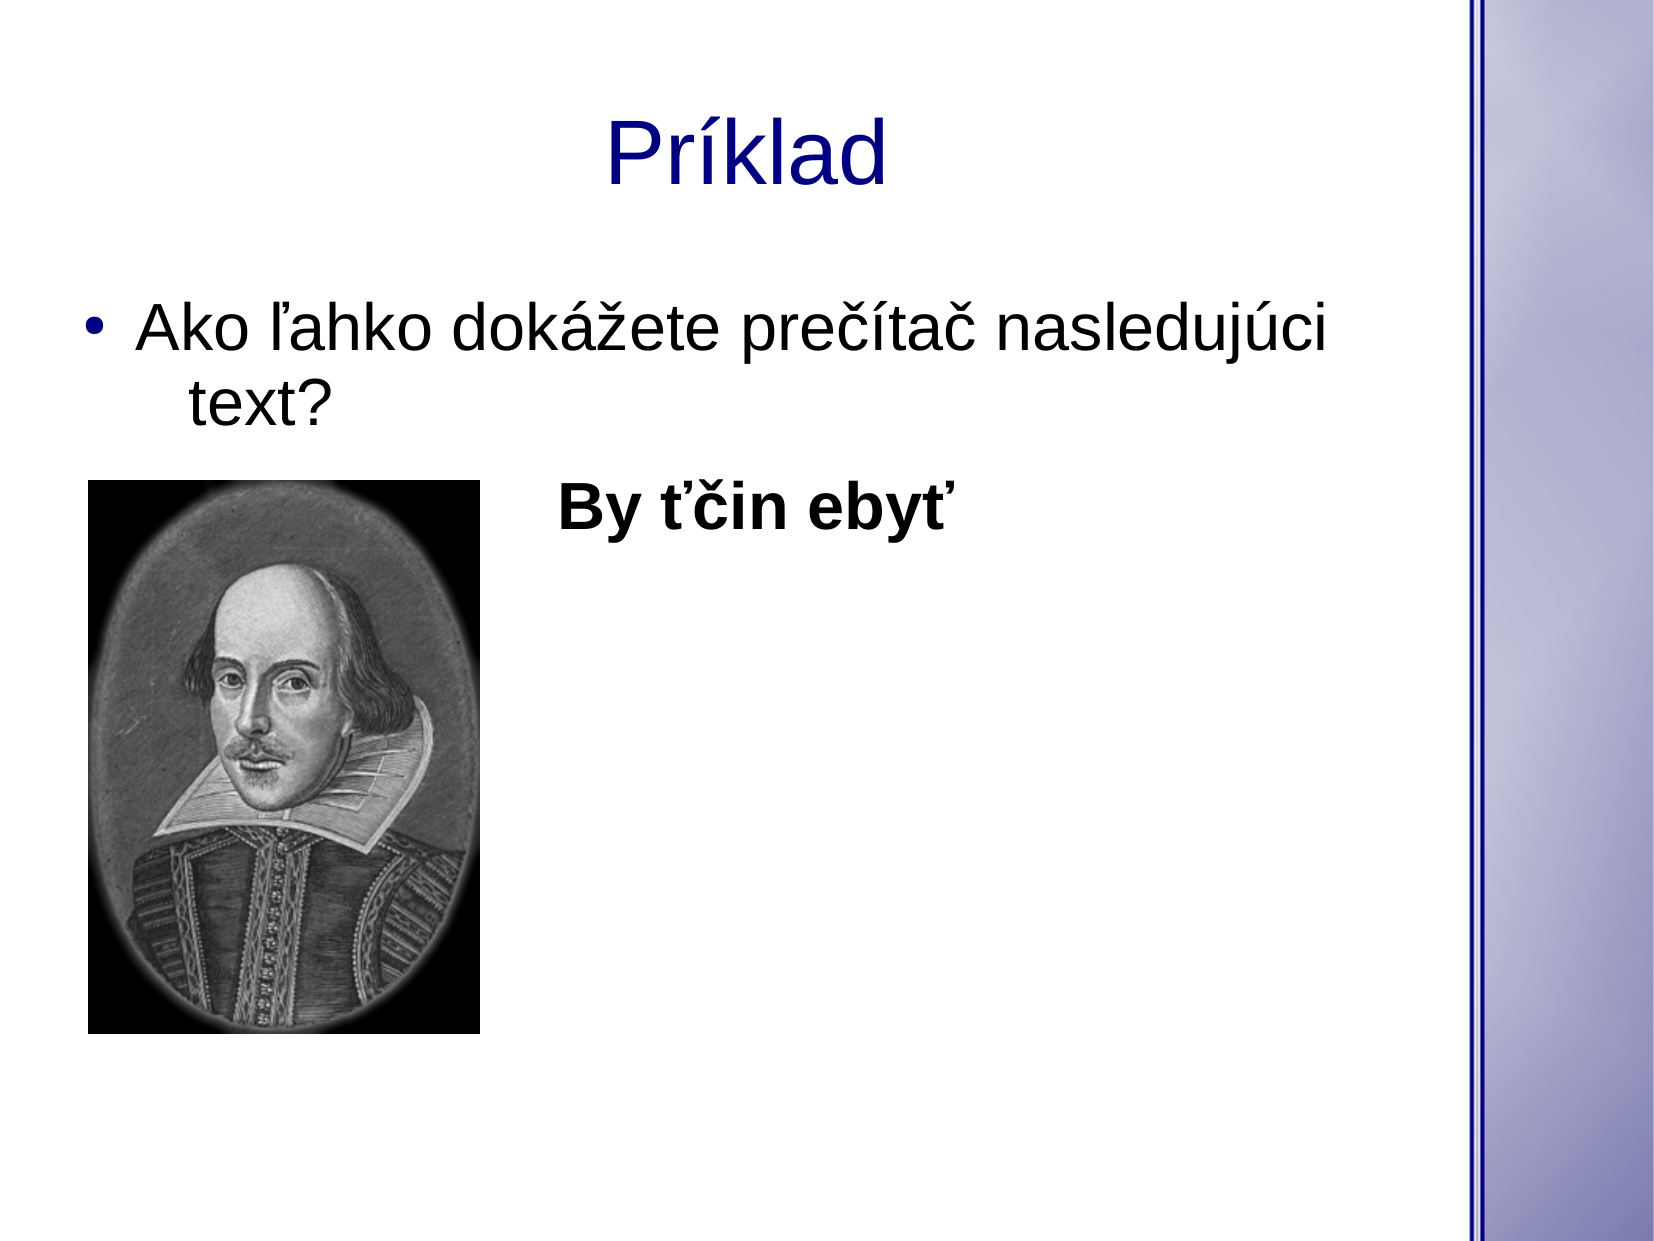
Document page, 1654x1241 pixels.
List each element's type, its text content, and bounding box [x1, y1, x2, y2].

title Príklad [47, 56, 1447, 250]
list Ako ľahko dokážete prečítač nasledujúci text? By ťčin ebyť [47, 290, 1447, 1094]
picture [0, 0, 1654, 1241]
